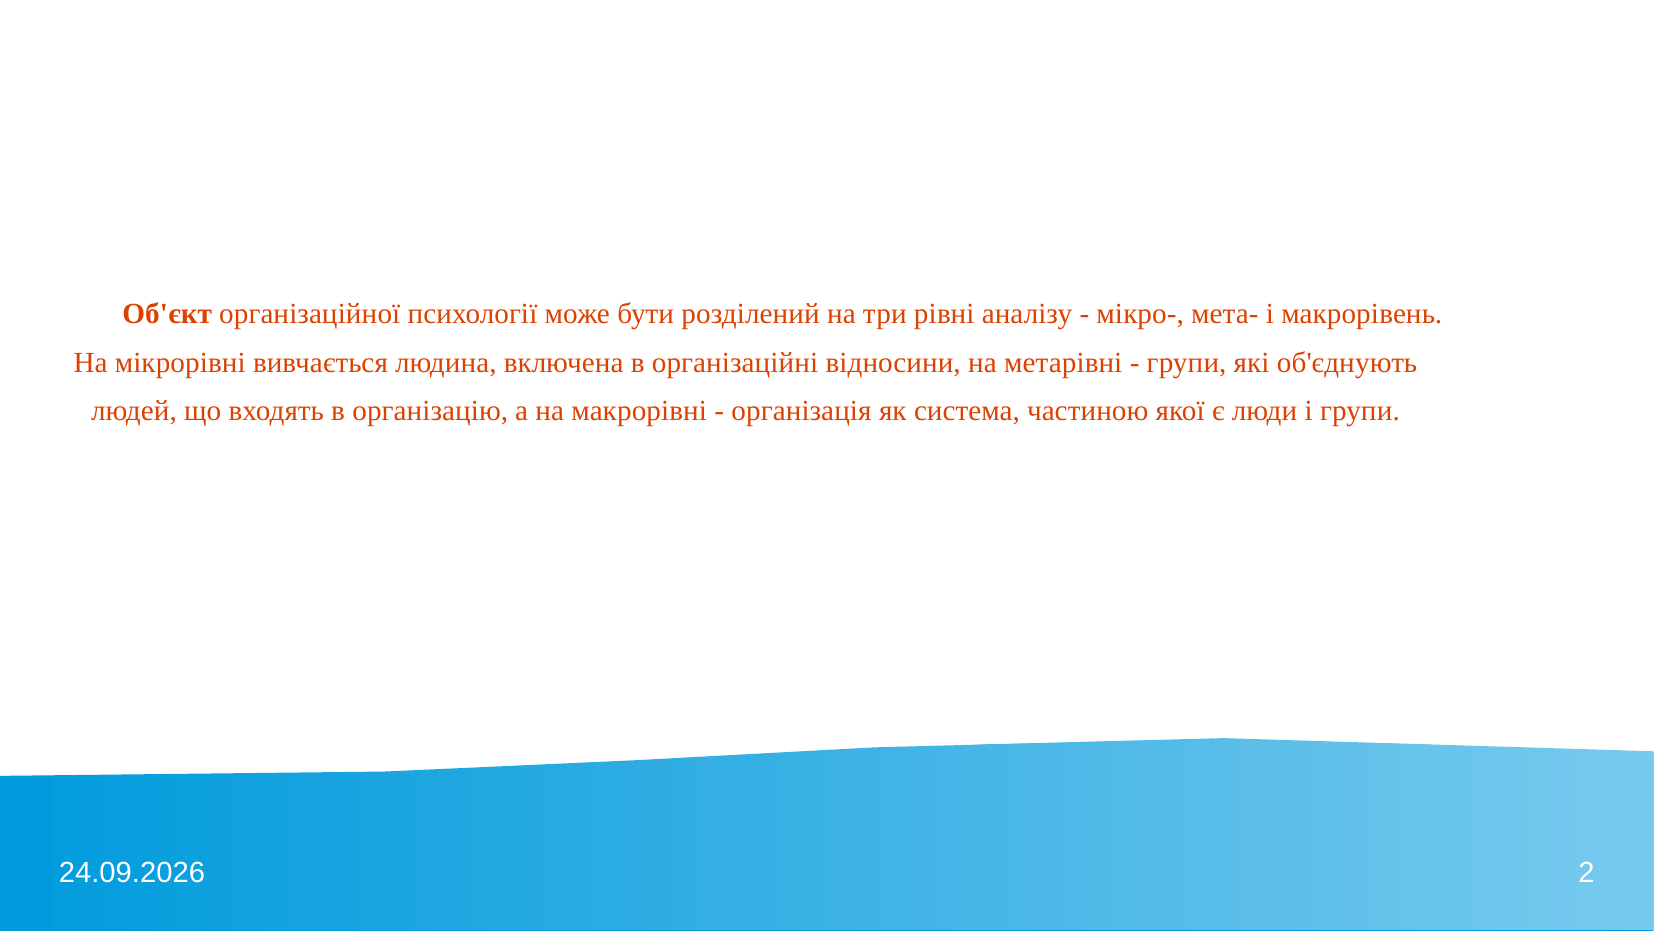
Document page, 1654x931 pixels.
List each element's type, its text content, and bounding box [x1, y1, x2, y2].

title Об'єкт організаційної психології може бути розділений на три рівні аналізу - мікро-, мета- і макрорівень. На мікрорівні вивчається людина, включена в організаційні відносини, на метарівні - групи, які об'єднують людей, що входять в організацію, а на макрорівні - організація як система, частиною якої є люди і групи. [0, 265, 1477, 443]
